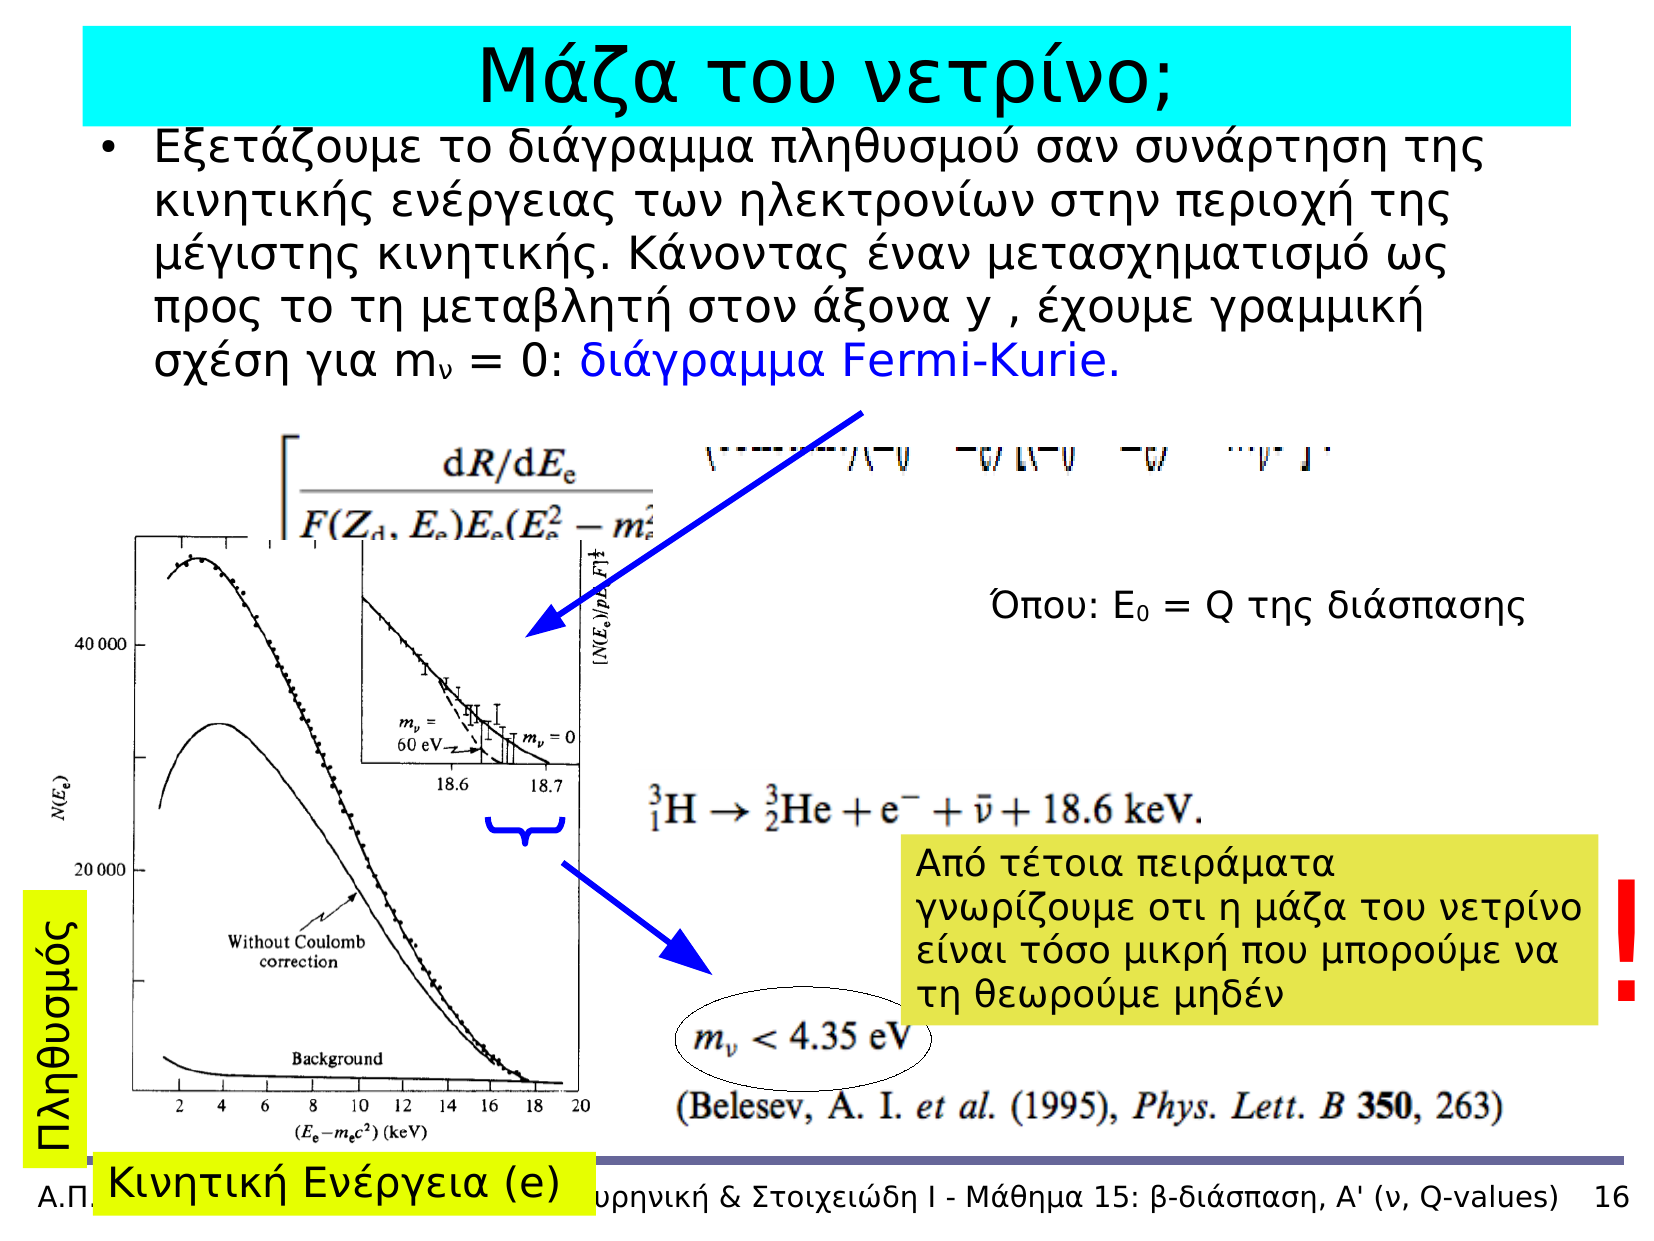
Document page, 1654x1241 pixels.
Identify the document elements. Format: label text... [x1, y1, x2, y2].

picture [635, 768, 1201, 846]
text_box ! [1578, 839, 1654, 1049]
picture [682, 447, 803, 516]
title Μάζα του νετρίνο; [82, 25, 1571, 120]
picture [674, 995, 930, 1075]
text_box Όπου: E0 = Q της διάσπασης [975, 576, 1587, 652]
text_box Πληθυσμός [22, 890, 87, 1169]
picture [670, 1079, 1509, 1136]
picture [715, 447, 1372, 516]
list Εξετάζουμε το διάγραμμα πληθυσμού σαν συνάρτηση της κινητικής ενέργειας των ηλεκτρονίων στην περιοχή της μέγιστης κινητικής. Κάνοντας έναν μετασχηματισμό ως προς το τη μεταβλητή στον άξονα y , έχουμε γραμμική σχέση για mν = 0: διάγραμμα Fermi-Kurie. [82, 120, 1571, 1083]
text_box Από τέτοια πειράματα γνωρίζουμε οτι η μάζα του νετρίνο είναι τόσο μικρή που μπορούμε να τη θεωρούμε μηδέν [900, 834, 1599, 1026]
picture [43, 415, 653, 1146]
text_box Κινητική Ενέργεια (e) [92, 1151, 596, 1216]
